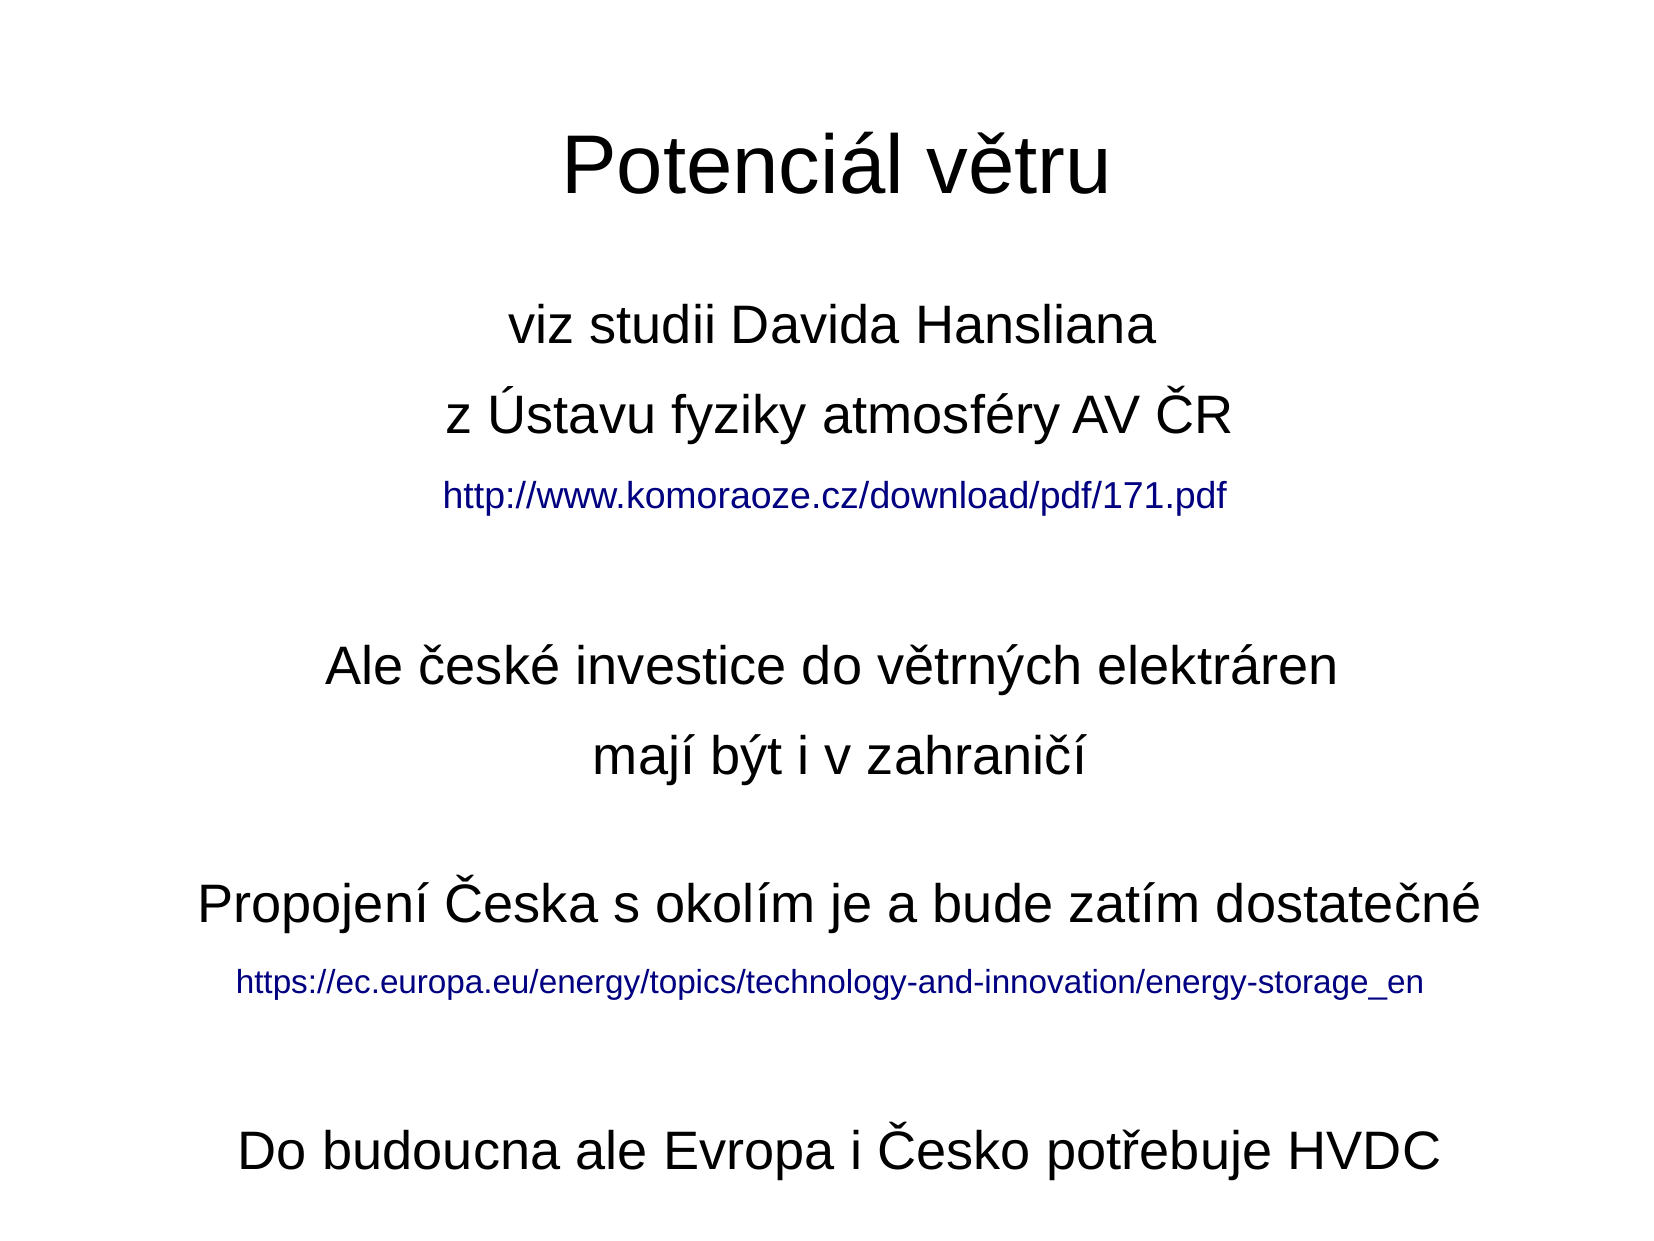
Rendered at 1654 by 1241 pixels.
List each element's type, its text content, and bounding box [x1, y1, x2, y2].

title Potenciál větru [162, 47, 1512, 283]
list viz studii Davida Hansliana z Ústavu fyziky atmosféry AV ČR http://www.komoraoze.cz/download/pdf/171.pdf Ale české investice do větrných elektráren mají být i v zahraničí Propojení Česka s okolím je a bude zatím dostatečné https://ec.europa.eu/energy/topics/technology-and-innovation/energy-storage_en Do budoucna ale Evropa i Česko potřebuje HVDC [165, 294, 1516, 1182]
